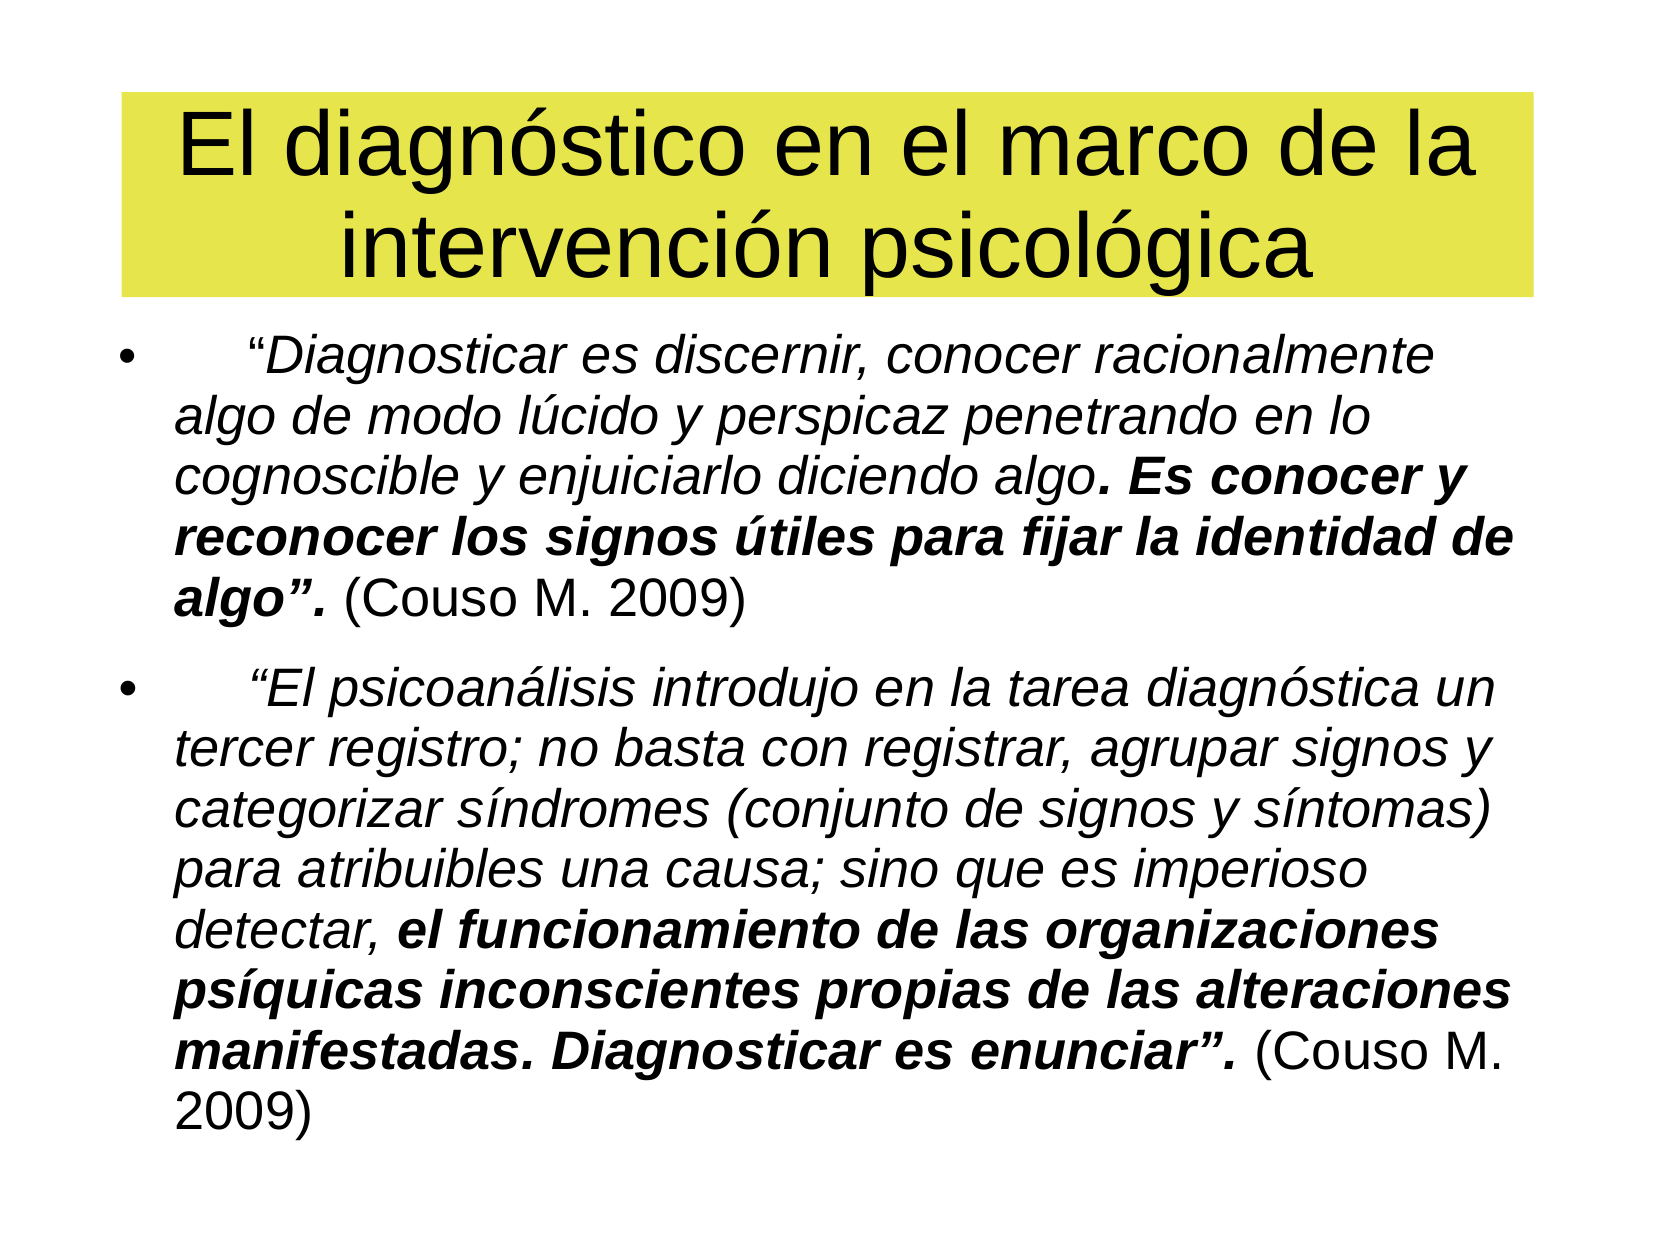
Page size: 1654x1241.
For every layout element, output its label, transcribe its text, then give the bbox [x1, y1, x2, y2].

list • “Diagnosticar es discernir, conocer racionalmente algo de modo lúcido y perspicaz penetrando en lo cognoscible y enjuiciarlo diciendo algo. Es conocer y reconocer los signos útiles para fijar la identidad de algo”. (Couso M. 2009) • “El psicoanálisis introdujo en la tarea diagnóstica un tercer registro; no basta con registrar, agrupar signos y categorizar síndromes (conjunto de signos y síntomas) para atribuibles una causa; sino que es imperioso detectar, el funcionamiento de las organizaciones psíquicas inconscientes propias de las alteraciones manifestadas. Diagnosticar es enunciar”. (Couso M. 2009) [118, 324, 1531, 1210]
title El diagnóstico en el marco de la intervención psicológica [121, 92, 1534, 298]
